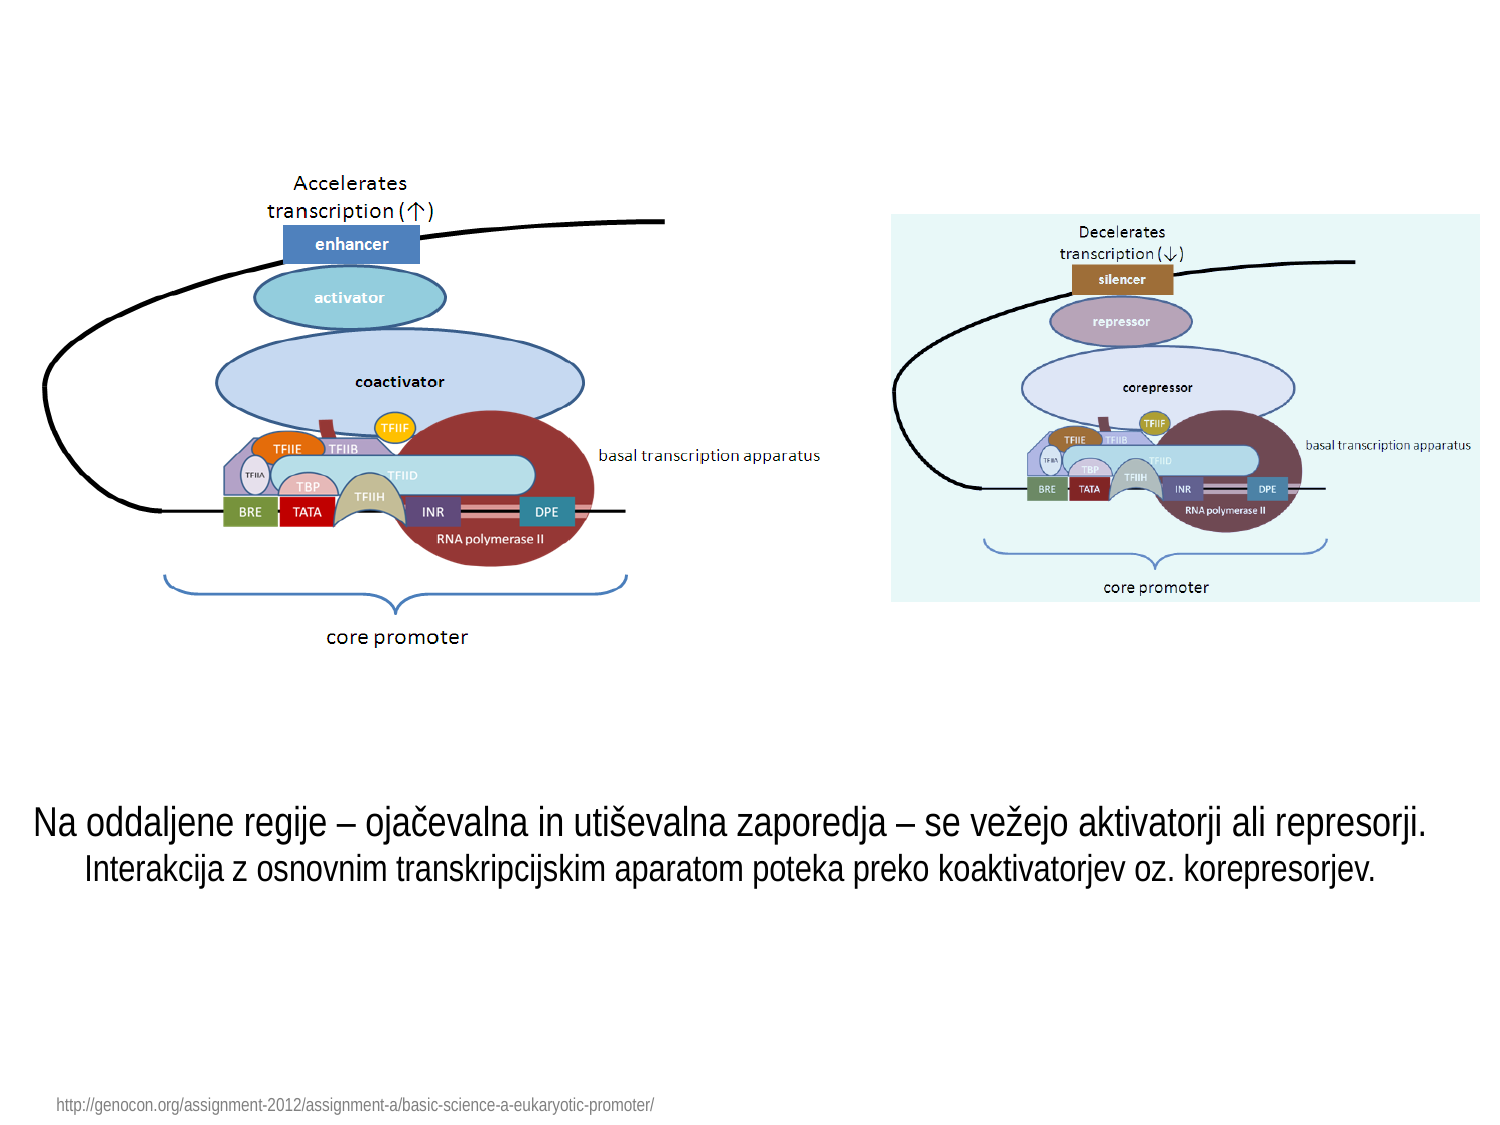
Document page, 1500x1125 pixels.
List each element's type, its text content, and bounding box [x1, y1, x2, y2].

picture [41, 160, 834, 656]
picture [891, 214, 1480, 602]
text_box Na oddaljene regije – ojačevalna in utiševalna zaporedja – se vežejo aktivatorji ali represorji. Interakcija z osnovnim transkripcijskim aparatom poteka preko koaktivatorjev oz. korepresorjev. [18, 786, 1443, 897]
text_box http://genocon.org/assignment-2012/assignment-a/basic-science-a-eukaryotic-promoter/ [41, 1085, 792, 1123]
